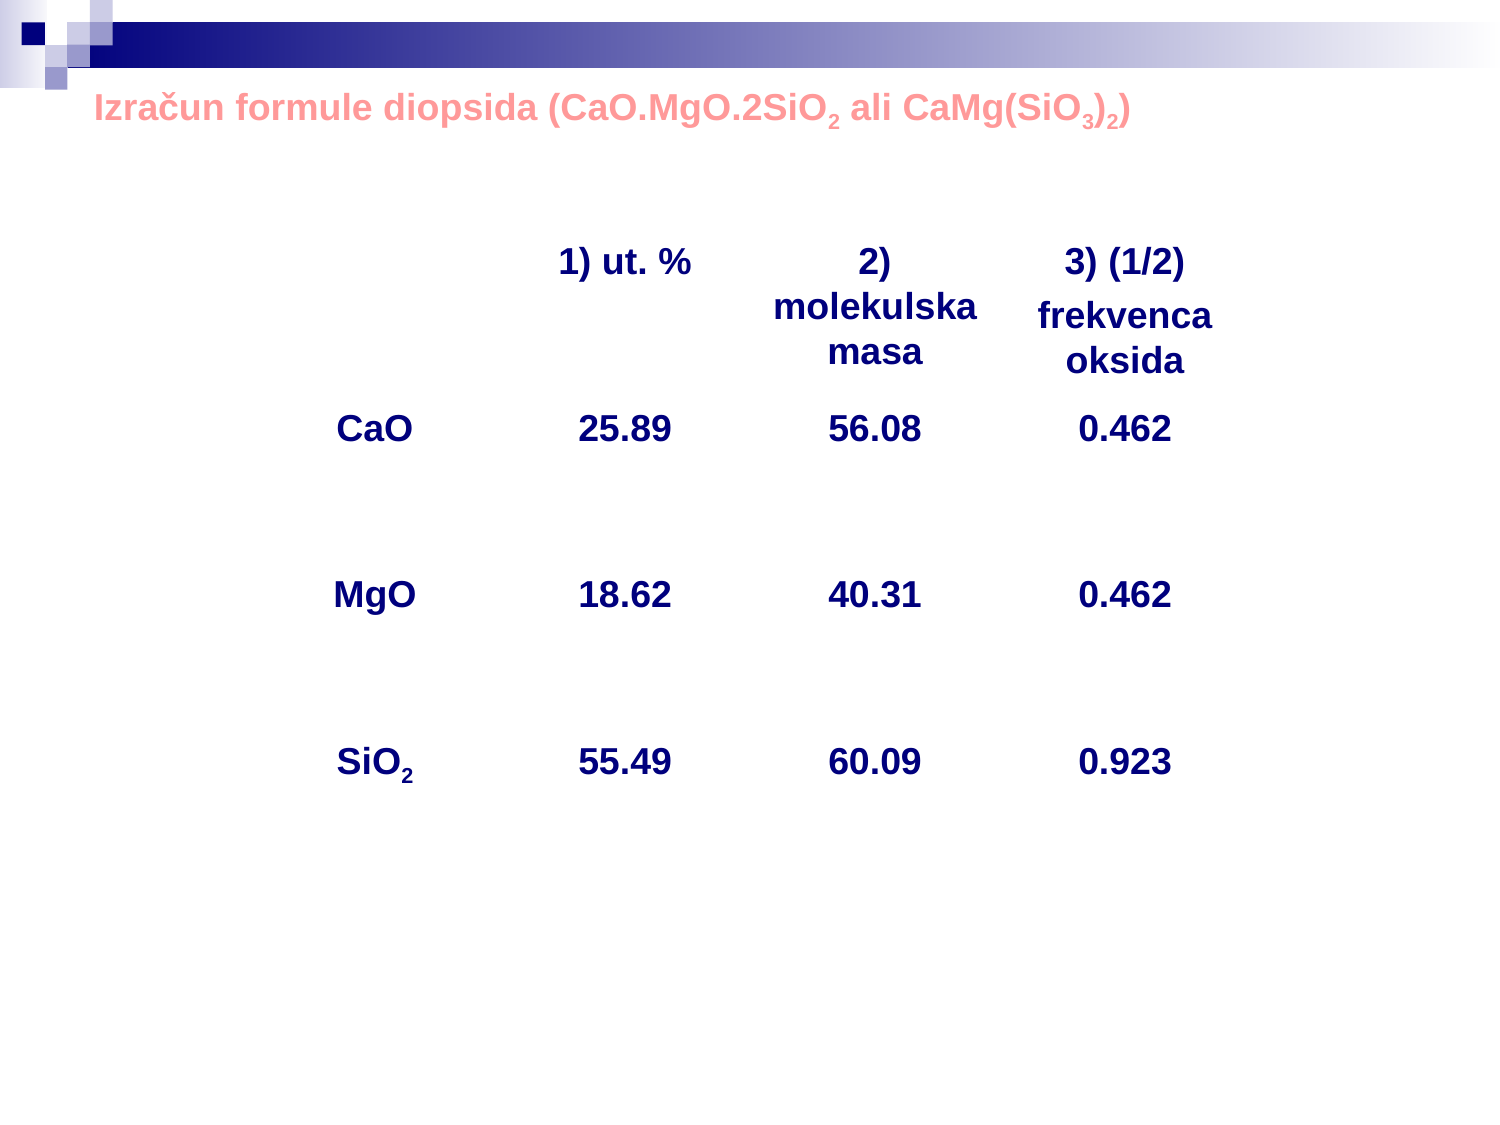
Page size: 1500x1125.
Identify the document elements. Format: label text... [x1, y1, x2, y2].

table_cell 25.89 [500, 396, 750, 563]
text_box Izračun formule diopsida (CaO.MgO.2SiO2 ali CaMg(SiO3)2) [79, 74, 1167, 142]
table_cell 0.462 [1000, 396, 1250, 563]
table_header 3) (1/2) frekvenca oksida [1000, 229, 1250, 396]
table_header 1) ut. % [500, 229, 750, 396]
table_cell 0.462 [1000, 563, 1250, 729]
table_cell 40.31 [750, 563, 1000, 729]
table_cell CaO [250, 396, 500, 563]
table_cell 55.49 [500, 729, 750, 896]
table_header 2) molekulska masa [750, 229, 1000, 396]
table_cell SiO2 [250, 729, 500, 896]
table_cell 60.09 [750, 729, 1000, 896]
table_cell 18.62 [500, 563, 750, 729]
table_cell 0.923 [1000, 729, 1250, 896]
table_header [250, 229, 500, 396]
table_cell 56.08 [750, 396, 1000, 563]
table_cell MgO [250, 563, 500, 729]
